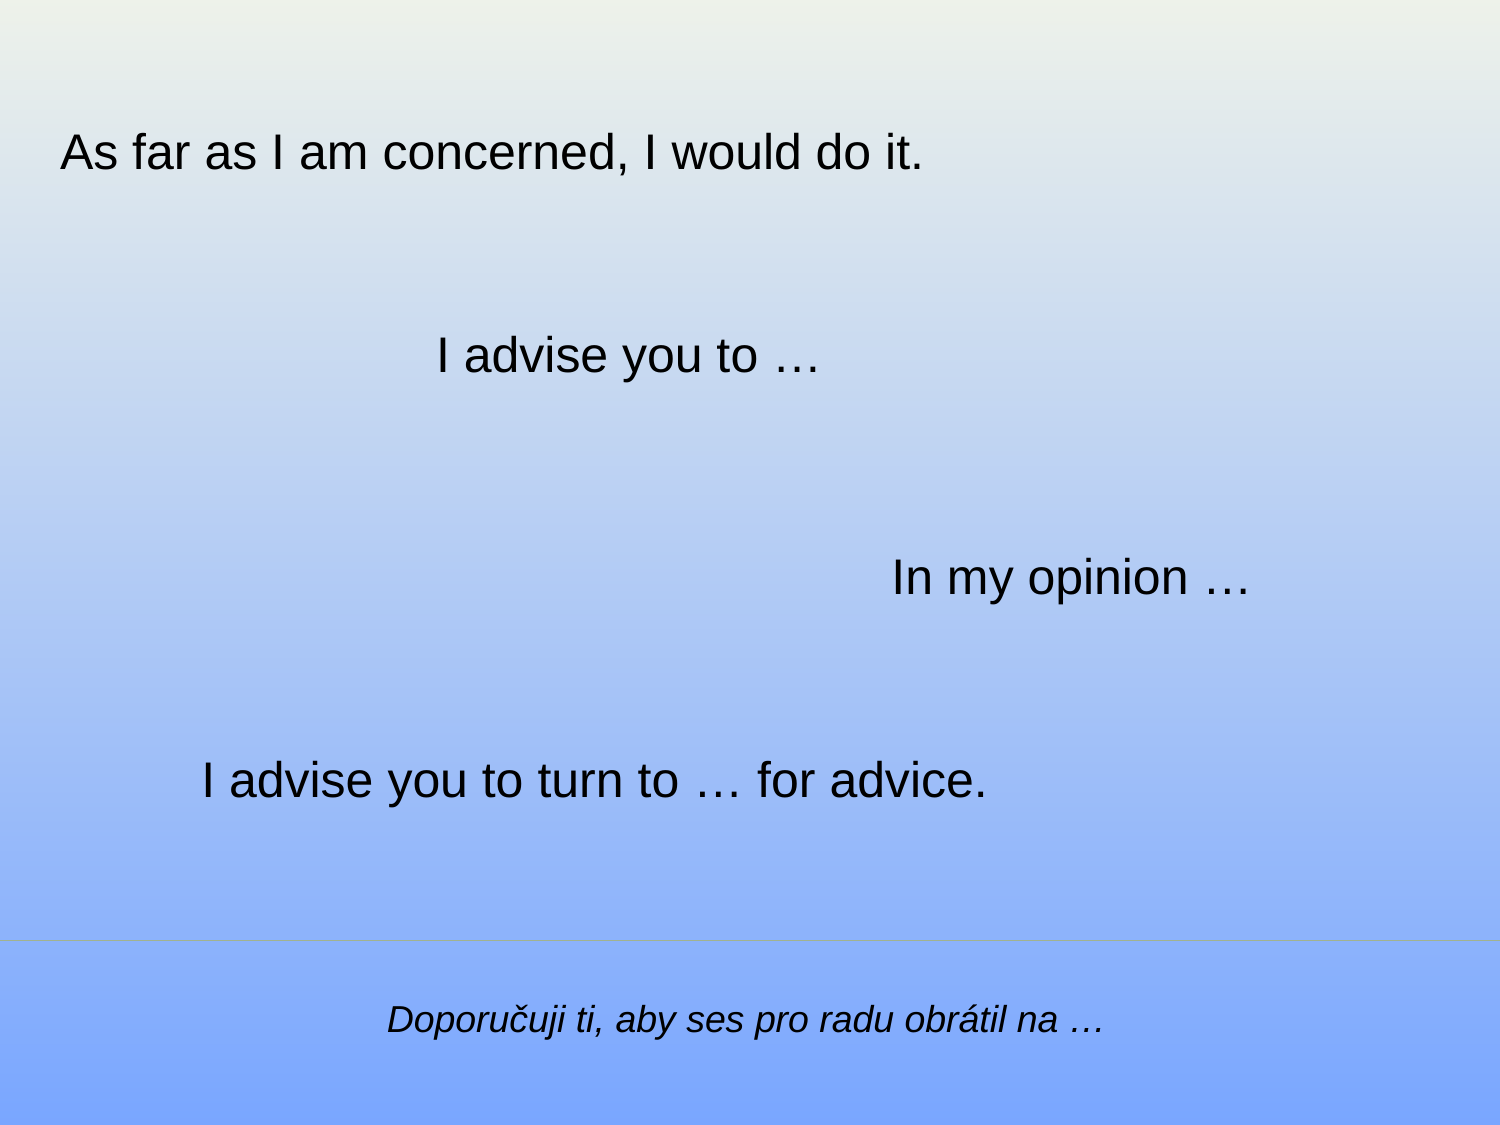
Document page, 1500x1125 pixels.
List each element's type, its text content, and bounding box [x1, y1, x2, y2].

text_box As far as I am concerned, I would do it. [45, 111, 940, 188]
text_box In my opinion … [876, 537, 1268, 613]
text_box Doporučuji ti, aby ses pro radu obrátil na … [371, 987, 1122, 1049]
text_box I advise you to … [421, 314, 838, 390]
text_box I advise you to turn to … for advice. [186, 739, 1004, 816]
